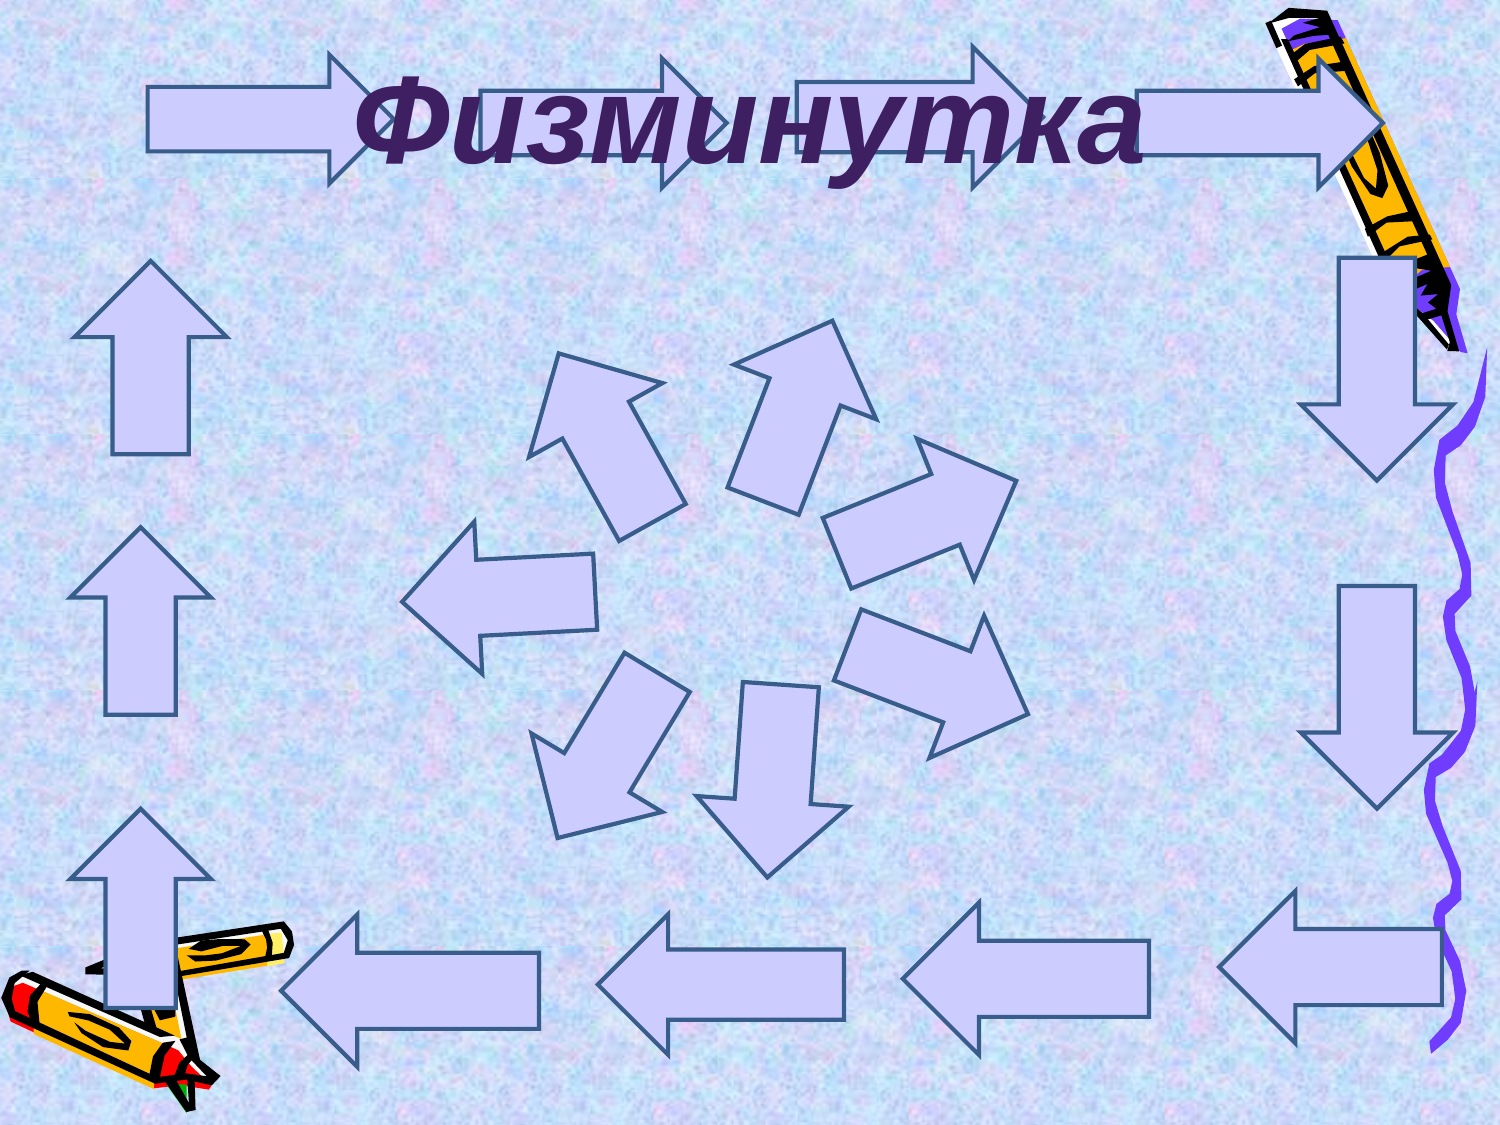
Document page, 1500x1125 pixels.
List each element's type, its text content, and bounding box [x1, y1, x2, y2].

text_box [529, 353, 686, 541]
text_box [822, 438, 1017, 589]
text_box [70, 527, 211, 715]
picture [0, 0, 1500, 1125]
text_box [696, 681, 849, 878]
text_box [531, 652, 690, 839]
text_box [147, 86, 277, 152]
text_box [902, 902, 1149, 1056]
text_box [597, 914, 844, 1055]
text_box [74, 260, 227, 455]
text_box [1219, 890, 1442, 1044]
text_box [70, 808, 211, 1009]
text_box [727, 320, 877, 515]
text_box [1223, 58, 1383, 188]
text_box [402, 521, 598, 674]
text_box [281, 914, 539, 1067]
text_box [833, 609, 1028, 758]
text_box [1300, 257, 1454, 481]
text_box Физминутка [277, 30, 1223, 197]
text_box [1300, 585, 1454, 809]
